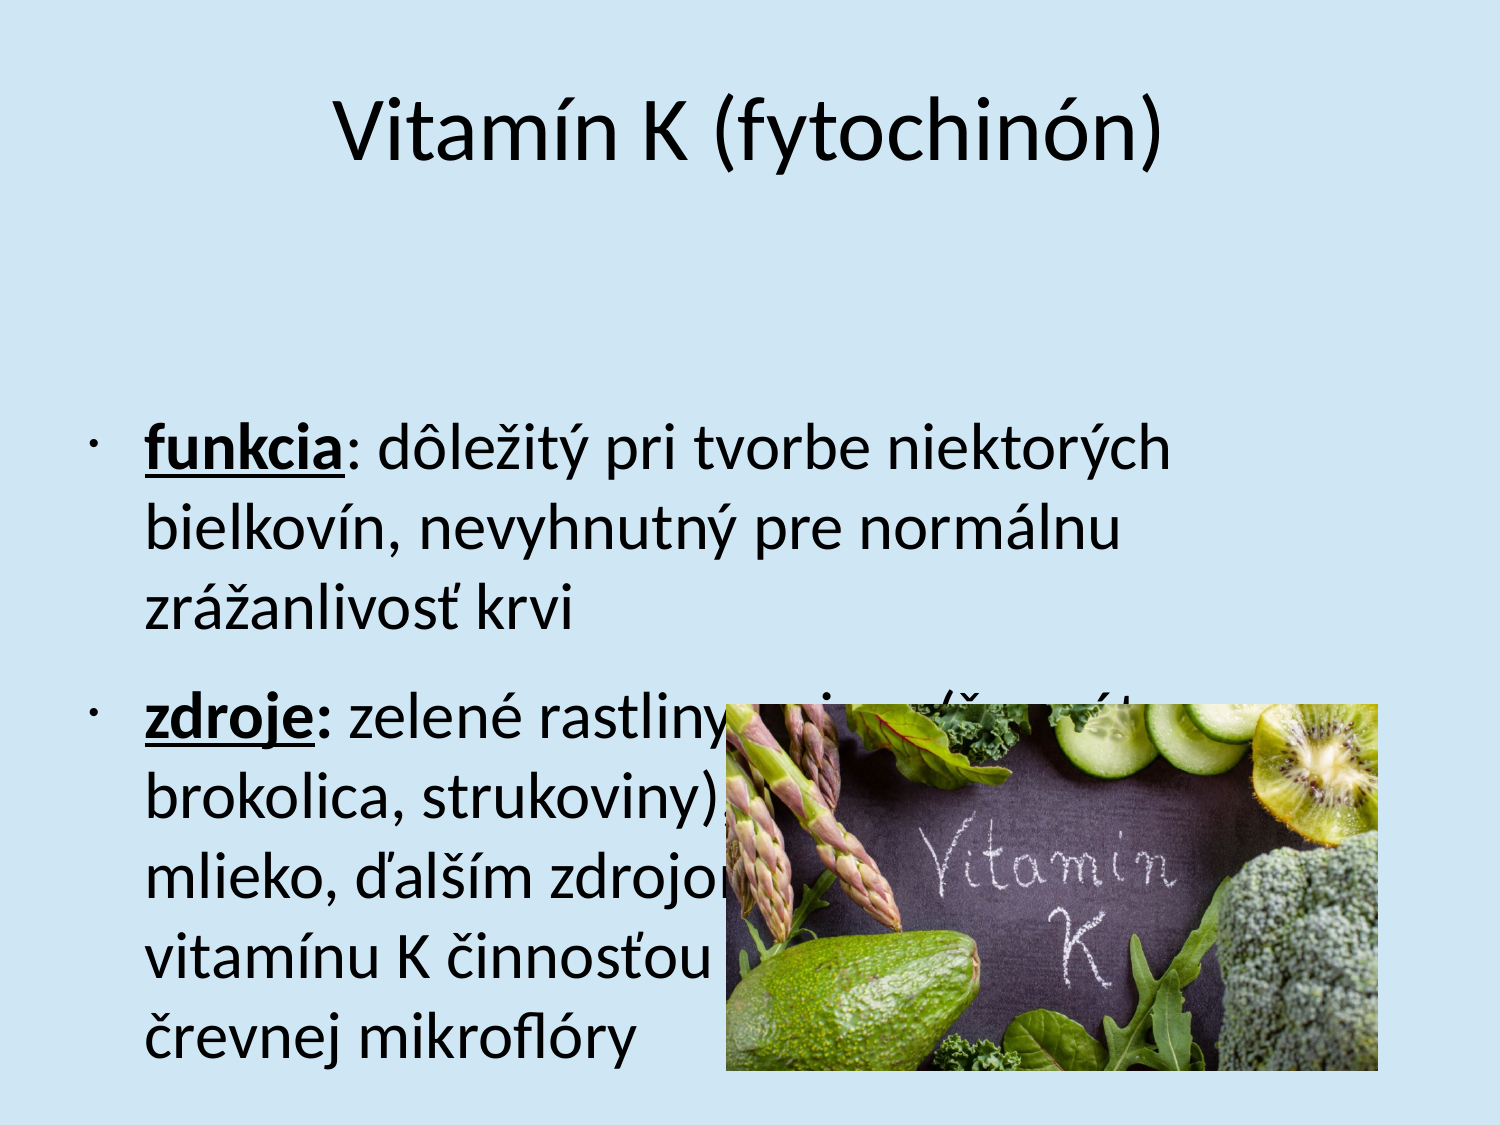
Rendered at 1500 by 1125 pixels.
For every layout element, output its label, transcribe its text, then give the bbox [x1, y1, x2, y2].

title Vitamín K (fytochinón) [73, 61, 1427, 196]
picture [726, 704, 1378, 1071]
list funkcia: dôležitý pri tvorbe niektorých bielkovín, nevyhnutný pre normálnu zrážanlivosť krvi zdroje: zelené rastliny a riasy (špenát, brokolica, strukoviny), pečeň, vajcia, mäso a mlieko, ďalším zdrojom je produkcia vitamínu K činnosťou črevnej mikroflóry [73, 395, 1427, 1031]
